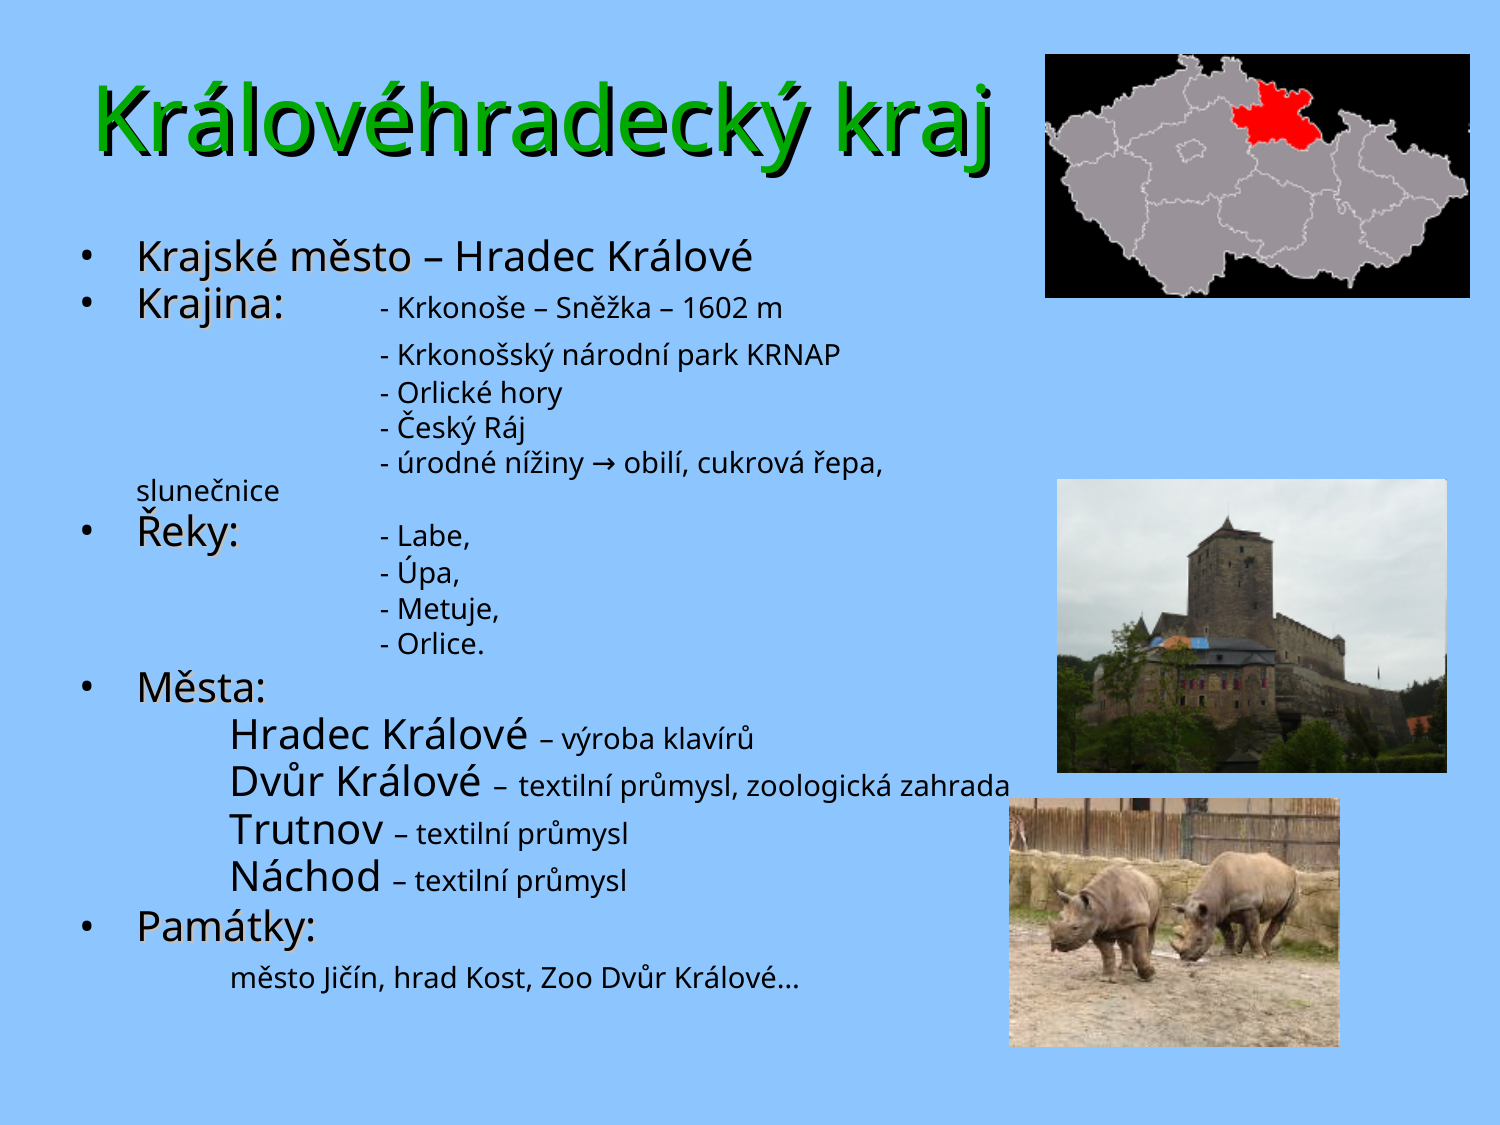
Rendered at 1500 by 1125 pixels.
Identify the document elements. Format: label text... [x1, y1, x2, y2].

list Krajské město – Hradec Králové Krajina: - Krkonoše – Sněžka – 1602 m - Krkonošský národní park KRNAP - Orlické hory - Český Ráj - úrodné nížiny → obilí, cukrová řepa, slunečnice Řeky: - Labe, - Úpa, - Metuje, - Orlice. Města: Hradec Králové – výroba klavírů Dvůr Králové – textilní průmysl, zoologická zahrada Trutnov – textilní průmysl Náchod – textilní průmysl Památky: město Jičín, hrad Kost, Zoo Dvůr Králové… [64, 231, 1047, 1125]
picture [1057, 479, 1447, 773]
picture [1009, 798, 1340, 1047]
picture [1045, 54, 1470, 298]
title Královéhradecký kraj [75, 45, 1426, 185]
